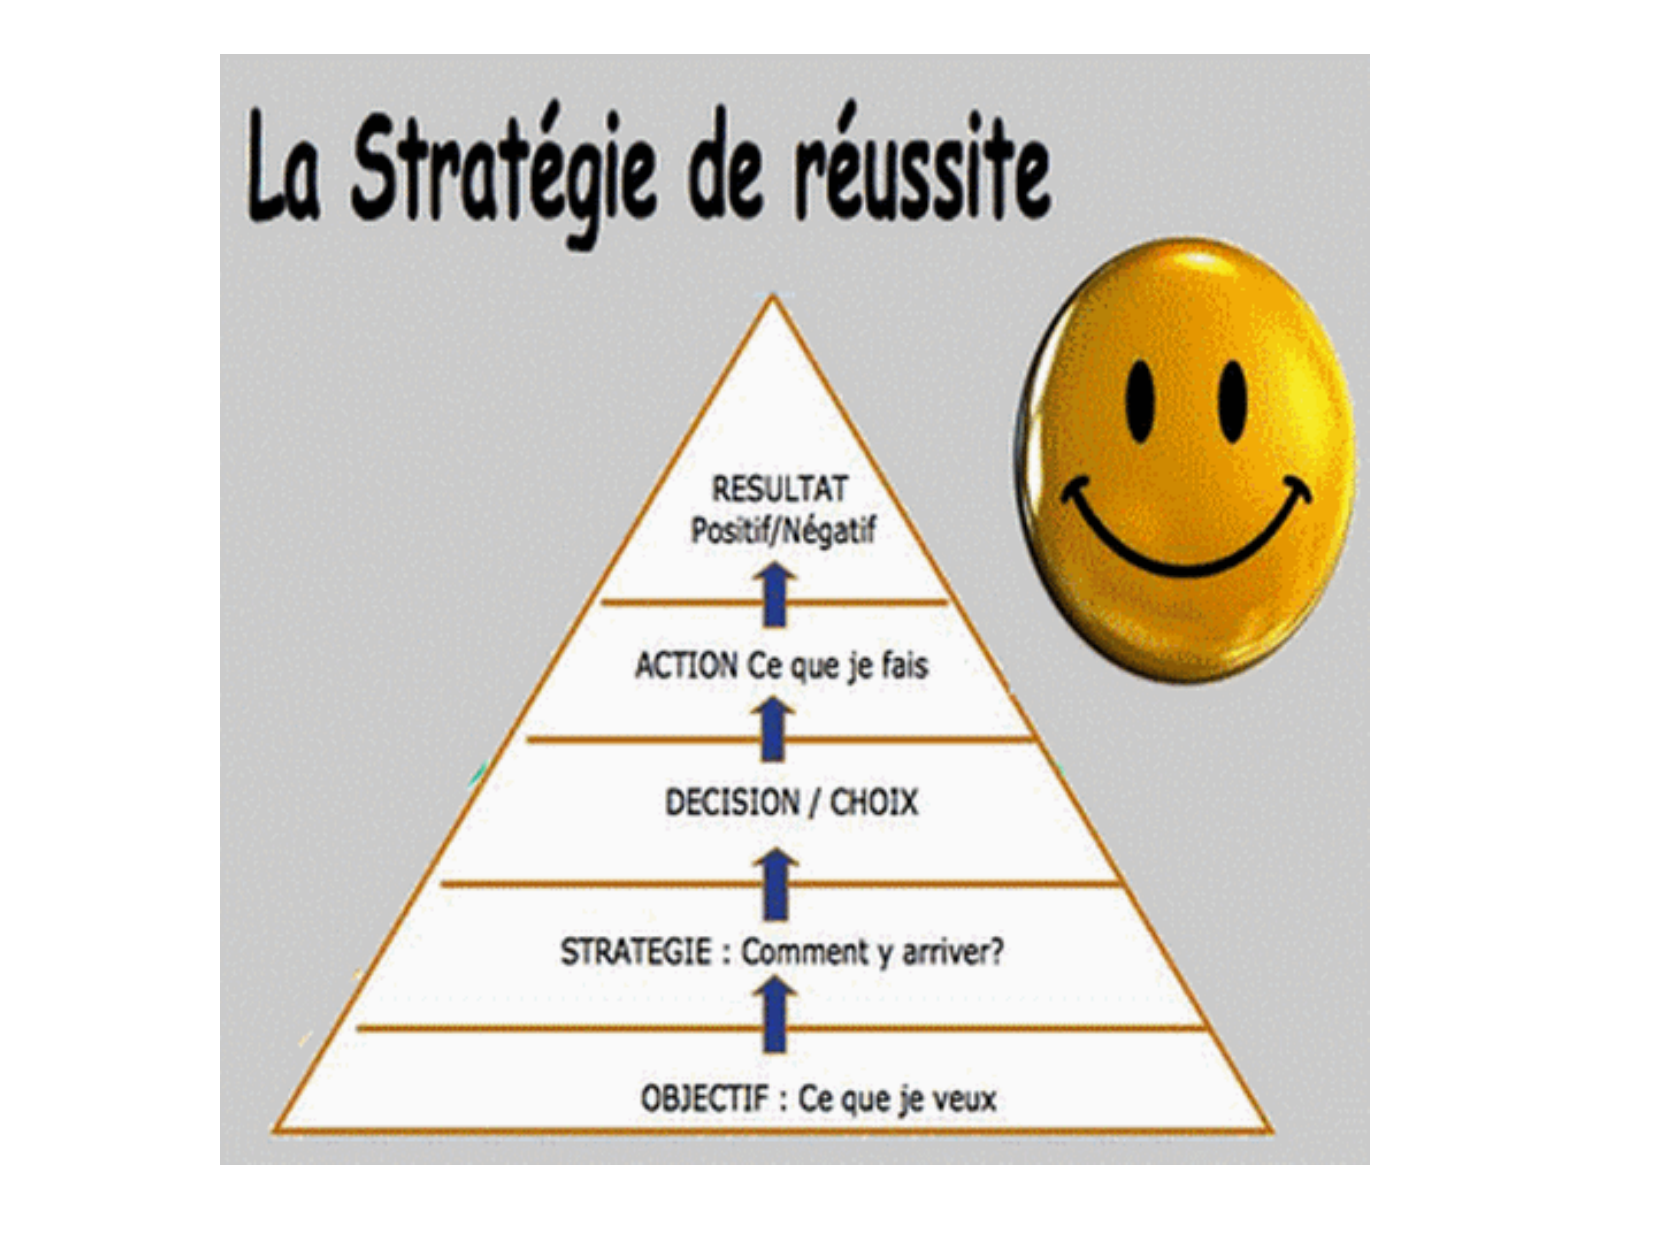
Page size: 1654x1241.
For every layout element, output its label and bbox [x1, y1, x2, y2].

picture [220, 54, 1370, 1165]
